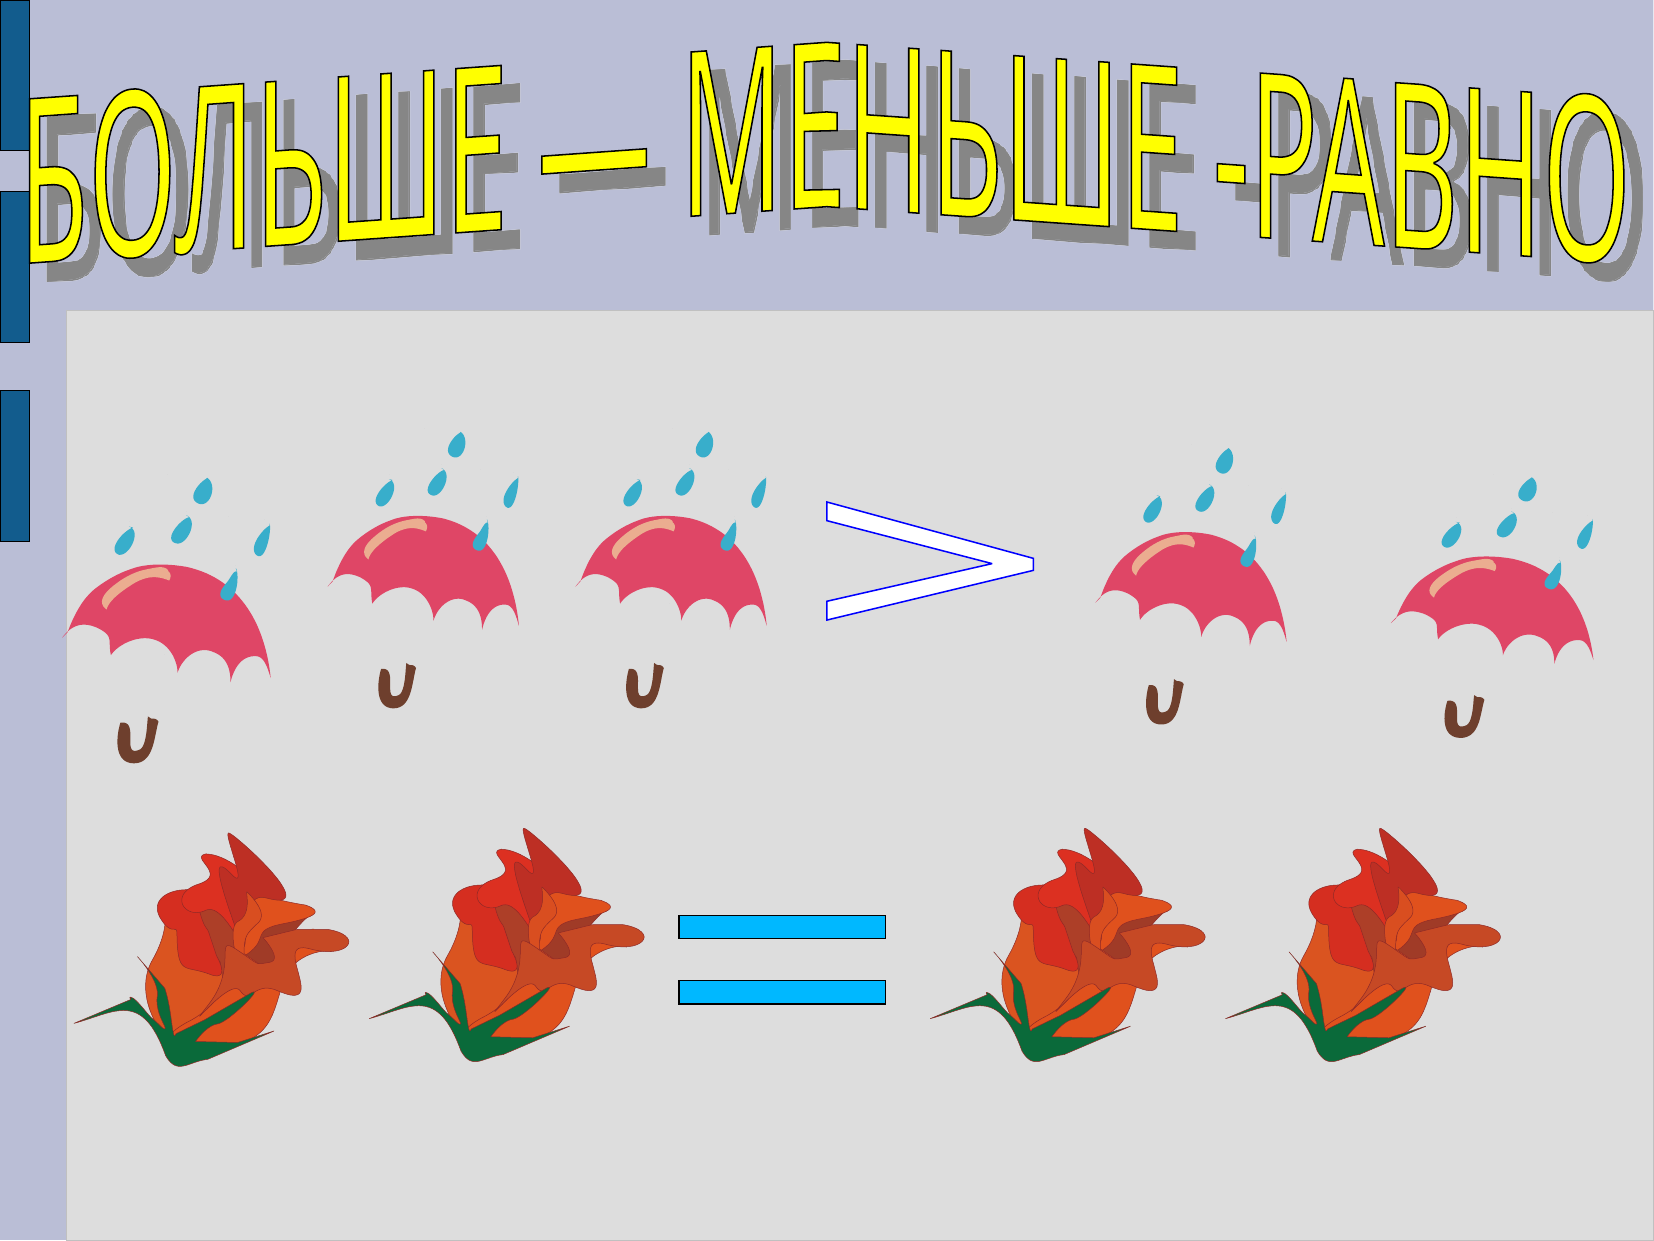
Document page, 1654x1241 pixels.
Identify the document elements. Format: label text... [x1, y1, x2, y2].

text_box > [826, 501, 1034, 621]
text_box БОЛЬШЕ — МЕНЬШЕ -РАВНО [941, 50, 998, 217]
text_box БОЛЬШЕ — МЕНЬШЕ -РАВНО [691, 46, 773, 217]
text_box БОЛЬШЕ — МЕНЬШЕ -РАВНО [857, 44, 919, 214]
picture [59, 826, 355, 1127]
text_box БОЛЬШЕ — МЕНЬШЕ -РАВНО [1549, 93, 1624, 263]
text_box БОЛЬШЕ — МЕНЬШЕ -РАВНО [29, 95, 83, 264]
text_box БОЛЬШЕ — МЕНЬШЕ -РАВНО [455, 65, 502, 233]
picture [59, 472, 272, 764]
picture [324, 426, 520, 709]
picture [1387, 472, 1595, 739]
picture [354, 822, 650, 1123]
text_box БОЛЬШЕ — МЕНЬШЕ -РАВНО [1013, 55, 1110, 227]
text_box БОЛЬШЕ — МЕНЬШЕ -РАВНО [1395, 82, 1453, 249]
text_box БОЛЬШЕ — МЕНЬШЕ -РАВНО [541, 148, 647, 175]
picture [572, 426, 768, 709]
picture [1210, 822, 1506, 1123]
text_box БОЛЬШЕ — МЕНЬШЕ -РАВНО [794, 42, 840, 209]
text_box БОЛЬШЕ — МЕНЬШЕ -РАВНО [338, 70, 434, 242]
text_box БОЛЬШЕ — МЕНЬШЕ -РАВНО [1312, 78, 1385, 247]
text_box = [679, 980, 886, 1004]
text_box БОЛЬШЕ — МЕНЬШЕ -РАВНО [1469, 87, 1532, 257]
picture [1092, 442, 1288, 725]
text_box БОЛЬШЕ — МЕНЬШЕ -РАВНО [95, 88, 170, 259]
picture [915, 822, 1211, 1123]
text_box БОЛЬШЕ — МЕНЬШЕ -РАВНО [174, 83, 244, 255]
text_box БОЛЬШЕ — МЕНЬШЕ -РАВНО [265, 81, 322, 247]
text_box = [679, 915, 886, 939]
text_box БОЛЬШЕ — МЕНЬШЕ -РАВНО [1217, 163, 1245, 184]
text_box БОЛЬШЕ — МЕНЬШЕ -РАВНО [1131, 63, 1177, 232]
text_box БОЛЬШЕ — МЕНЬШЕ -РАВНО [1260, 73, 1313, 239]
